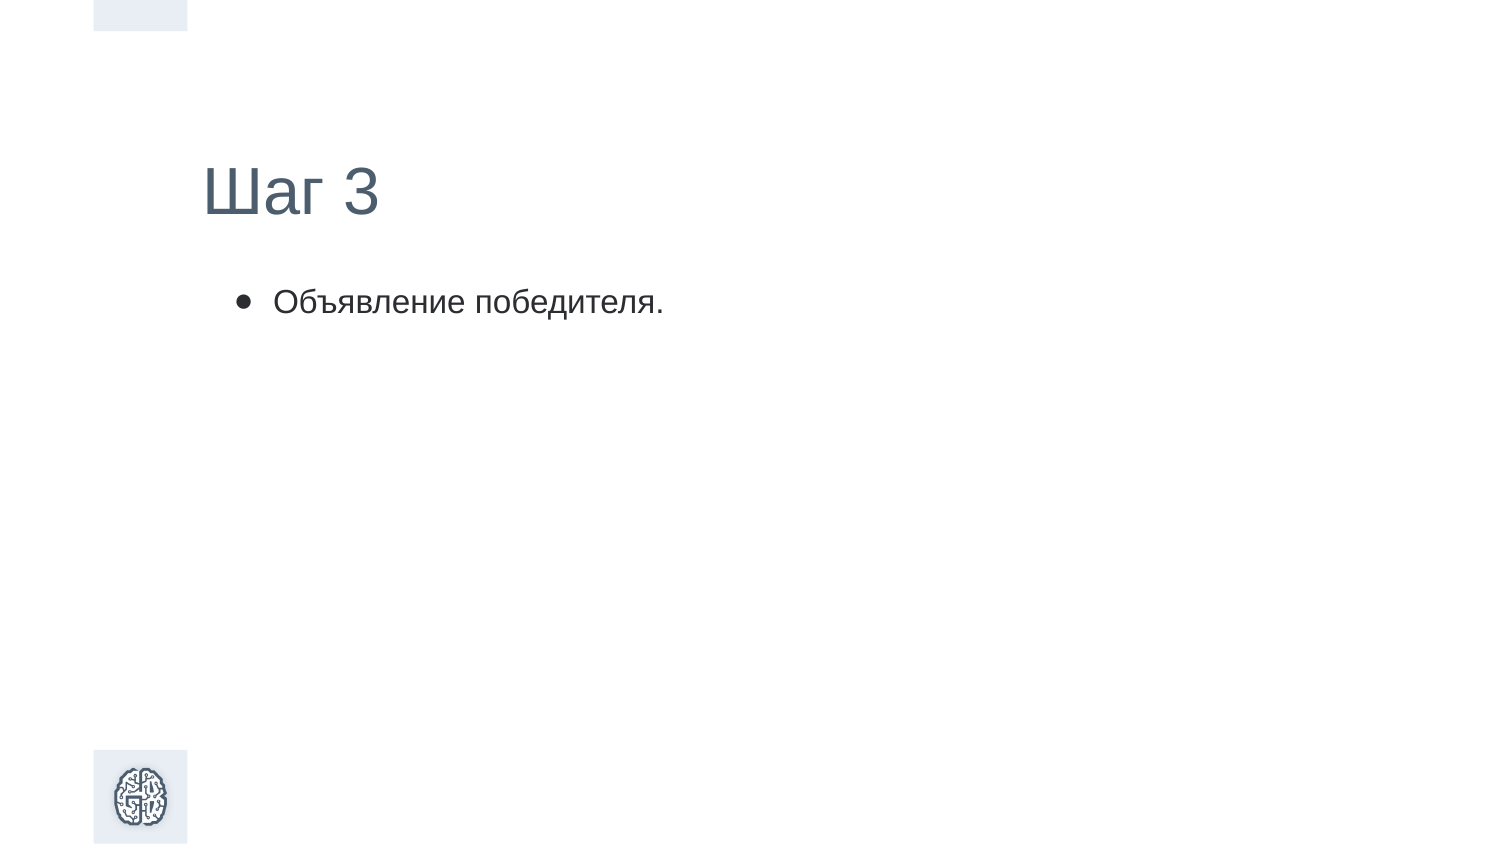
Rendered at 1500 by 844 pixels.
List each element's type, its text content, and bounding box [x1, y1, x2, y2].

picture [106, 760, 175, 834]
text_box Шаг 3 [187, 93, 1312, 259]
text_box Объявление победителя. [187, 259, 1312, 322]
